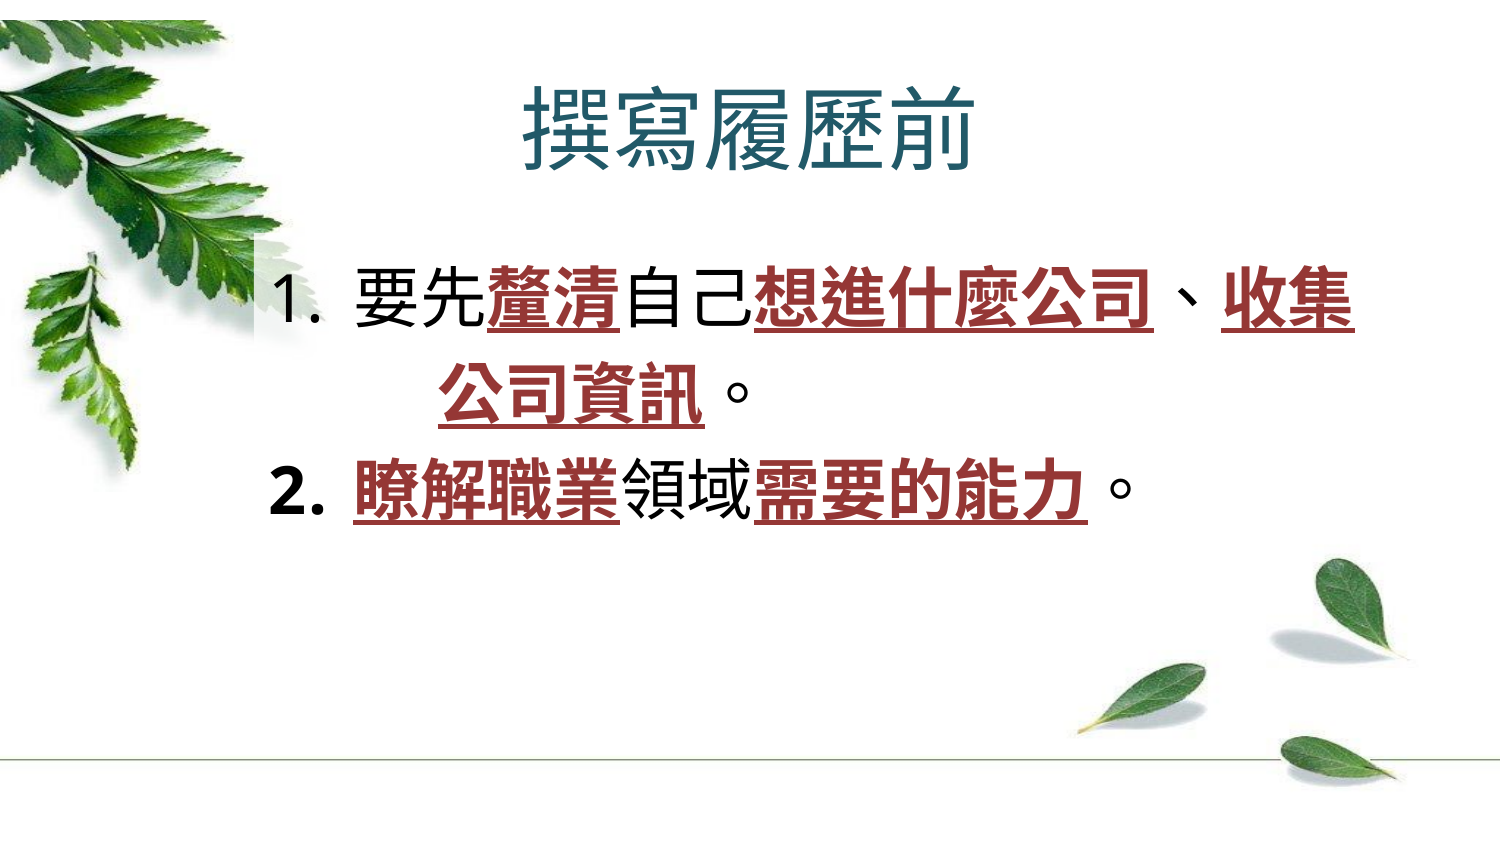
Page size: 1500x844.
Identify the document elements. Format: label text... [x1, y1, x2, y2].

title 撰寫履歷前 [75, 56, 1426, 197]
picture [0, 20, 1500, 844]
text_box 要先釐清自己想進什麼公司、收集公司資訊。 瞭解職業領域需要的能力。 [253, 232, 1388, 530]
